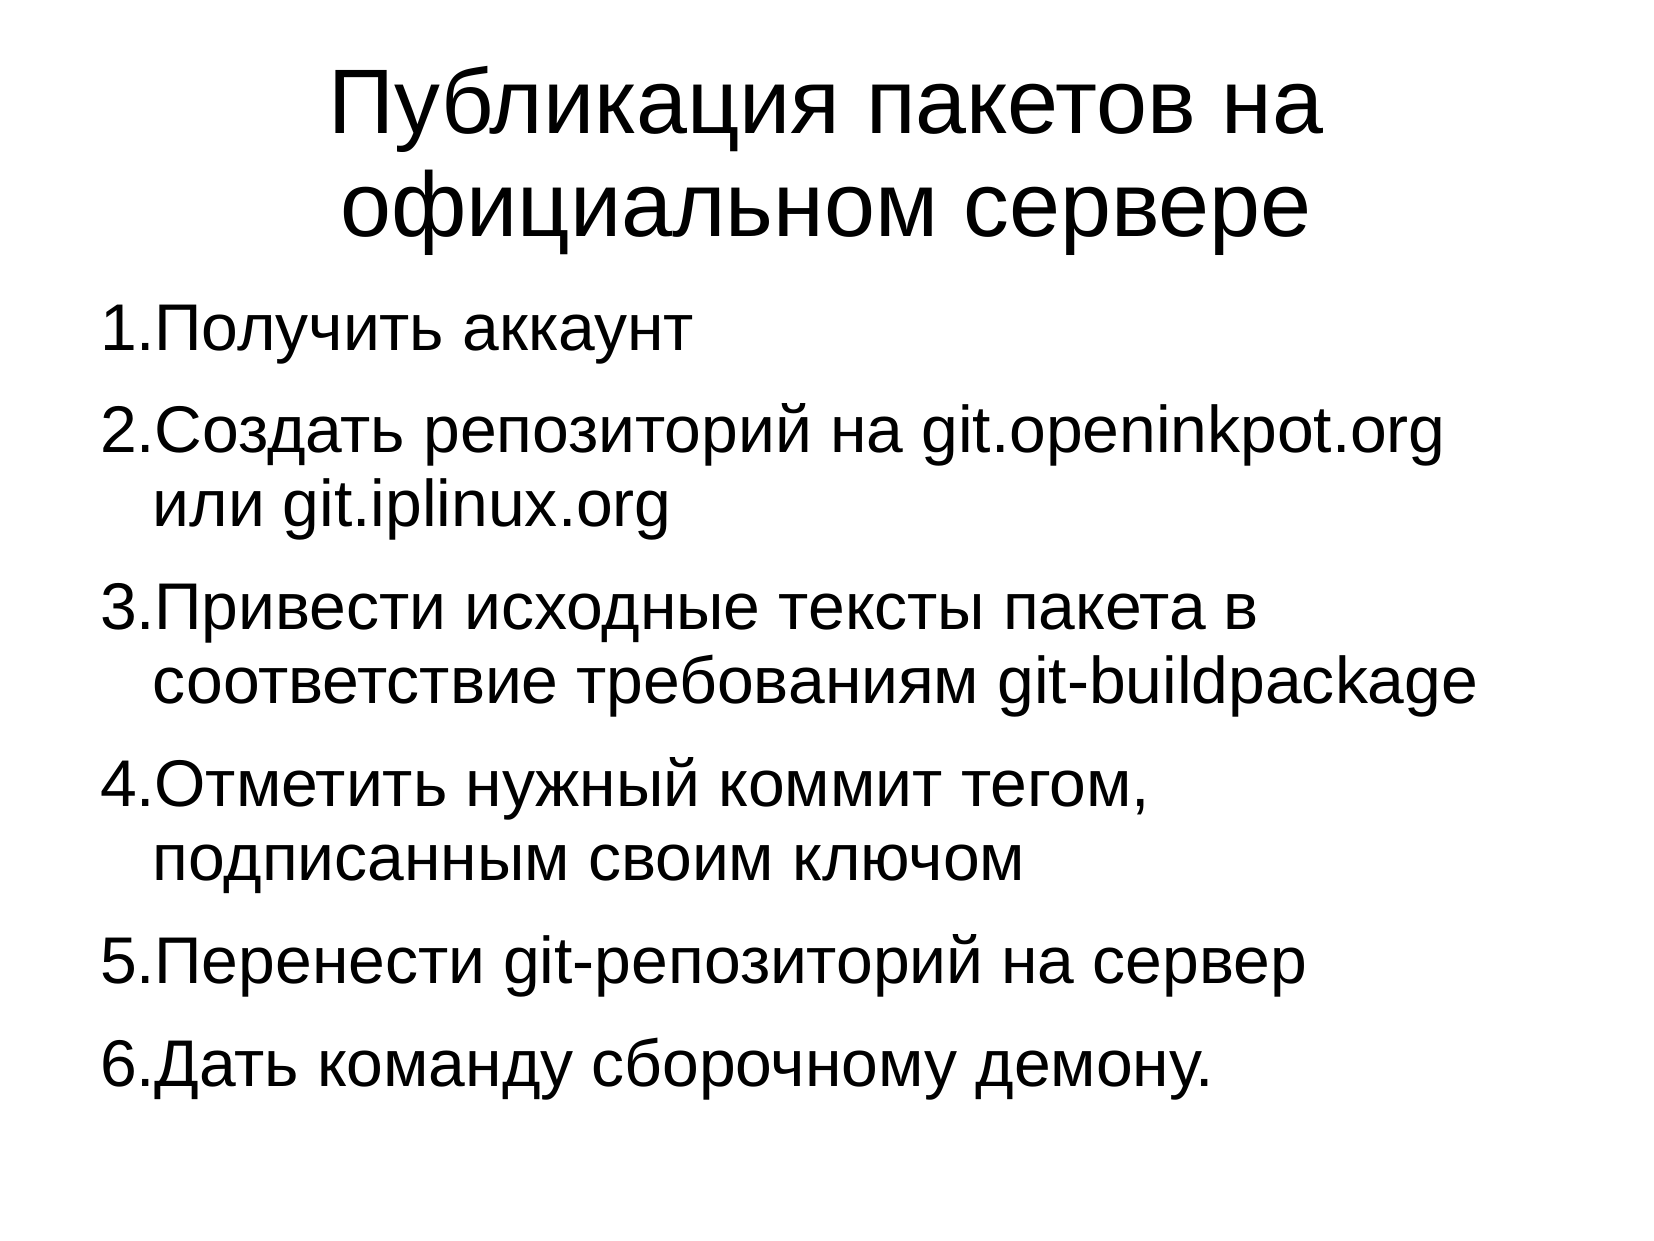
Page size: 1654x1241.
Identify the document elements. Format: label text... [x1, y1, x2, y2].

title Публикация пакетов на официальном сервере [82, 50, 1571, 256]
list Получить аккаунт Создать репозиторий на git.openinkpot.org или git.iplinux.org Привести исходные тексты пакета в соответствие требованиям git-buildpackage Отметить нужный коммит тегом, подписанным своим ключом Перенести git-репозиторий на сервер Дать команду сборочному демону. [82, 290, 1571, 1109]
